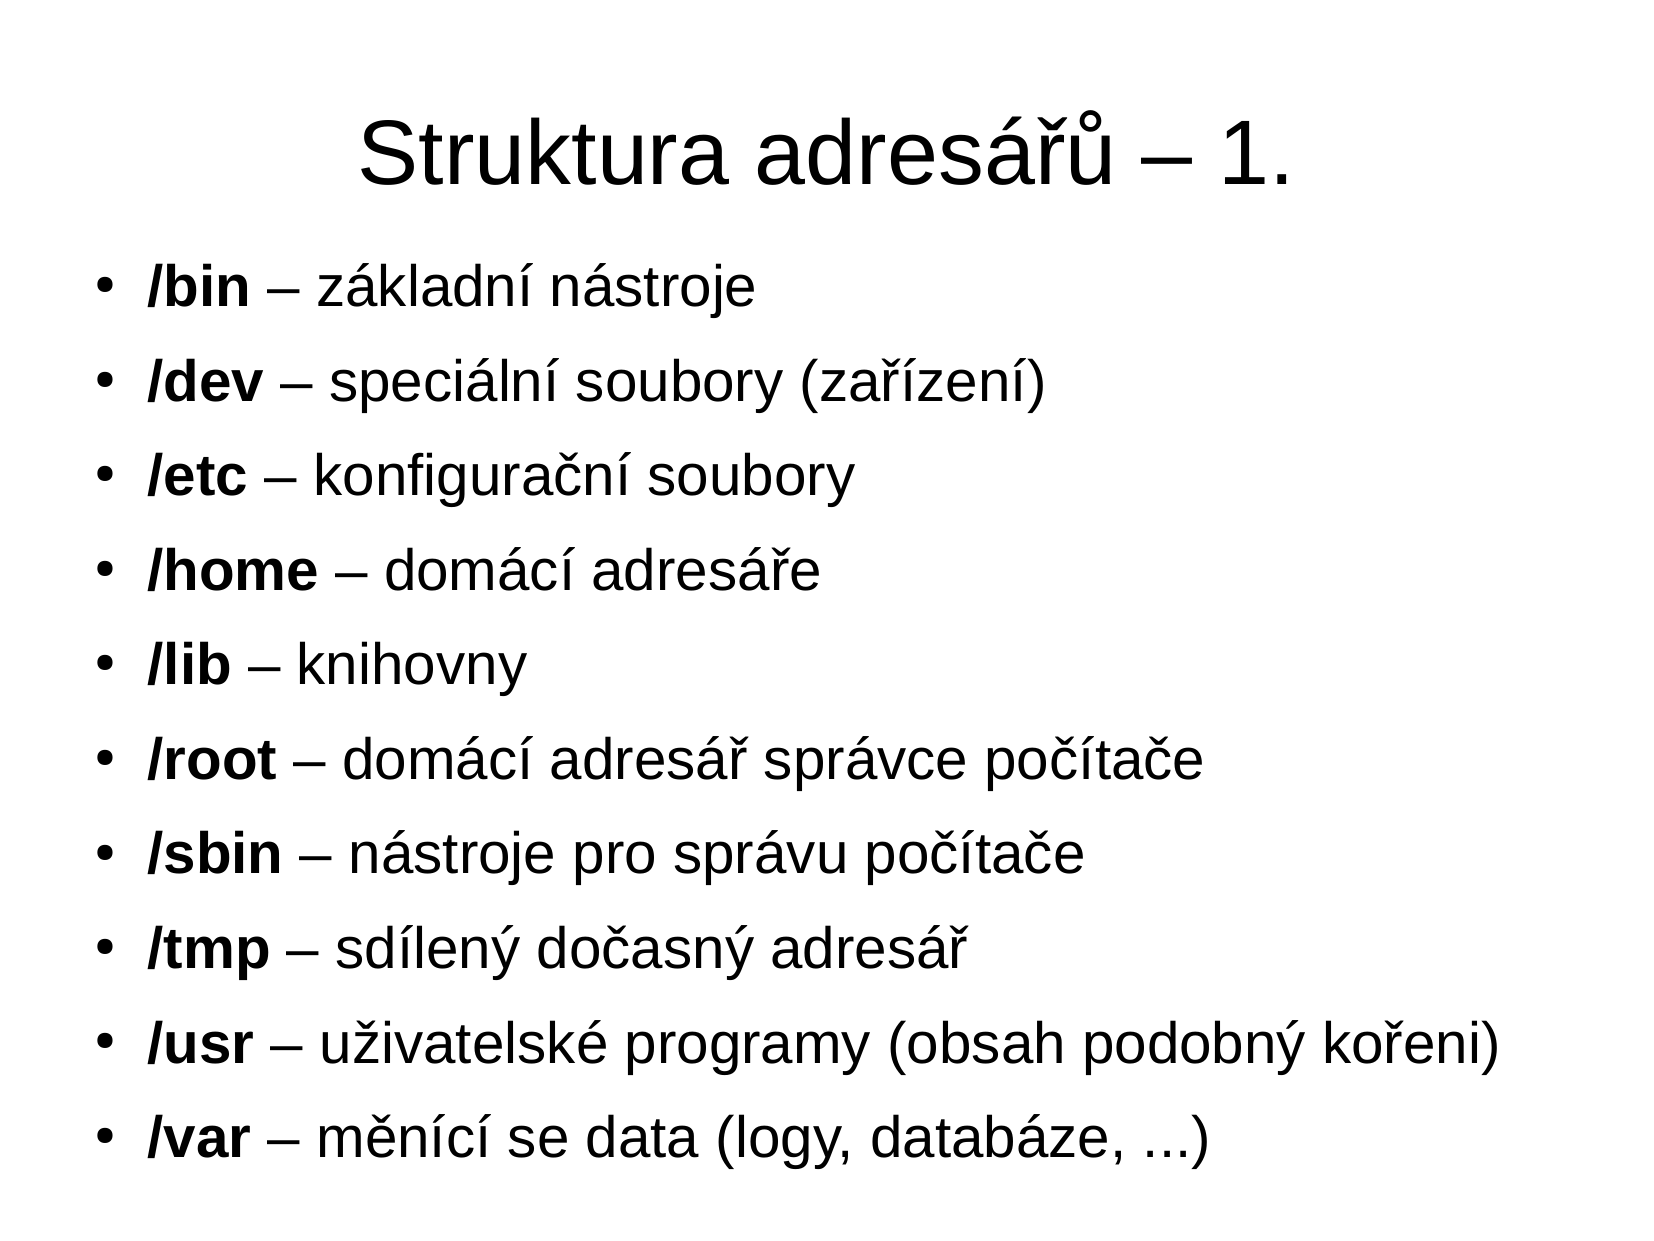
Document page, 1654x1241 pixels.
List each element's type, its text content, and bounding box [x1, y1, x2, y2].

title Struktura adresářů – 1. [82, 56, 1571, 250]
list /bin – základní nástroje /dev – speciální soubory (zařízení) /etc – konfigurační soubory /home – domácí adresáře /lib – knihovny /root – domácí adresář správce počítače /sbin – nástroje pro správu počítače /tmp – sdílený dočasný adresář /usr – uživatelské programy (obsah podobný kořeni) /var – měnící se data (logy, databáze, ...) [76, 253, 1565, 1170]
